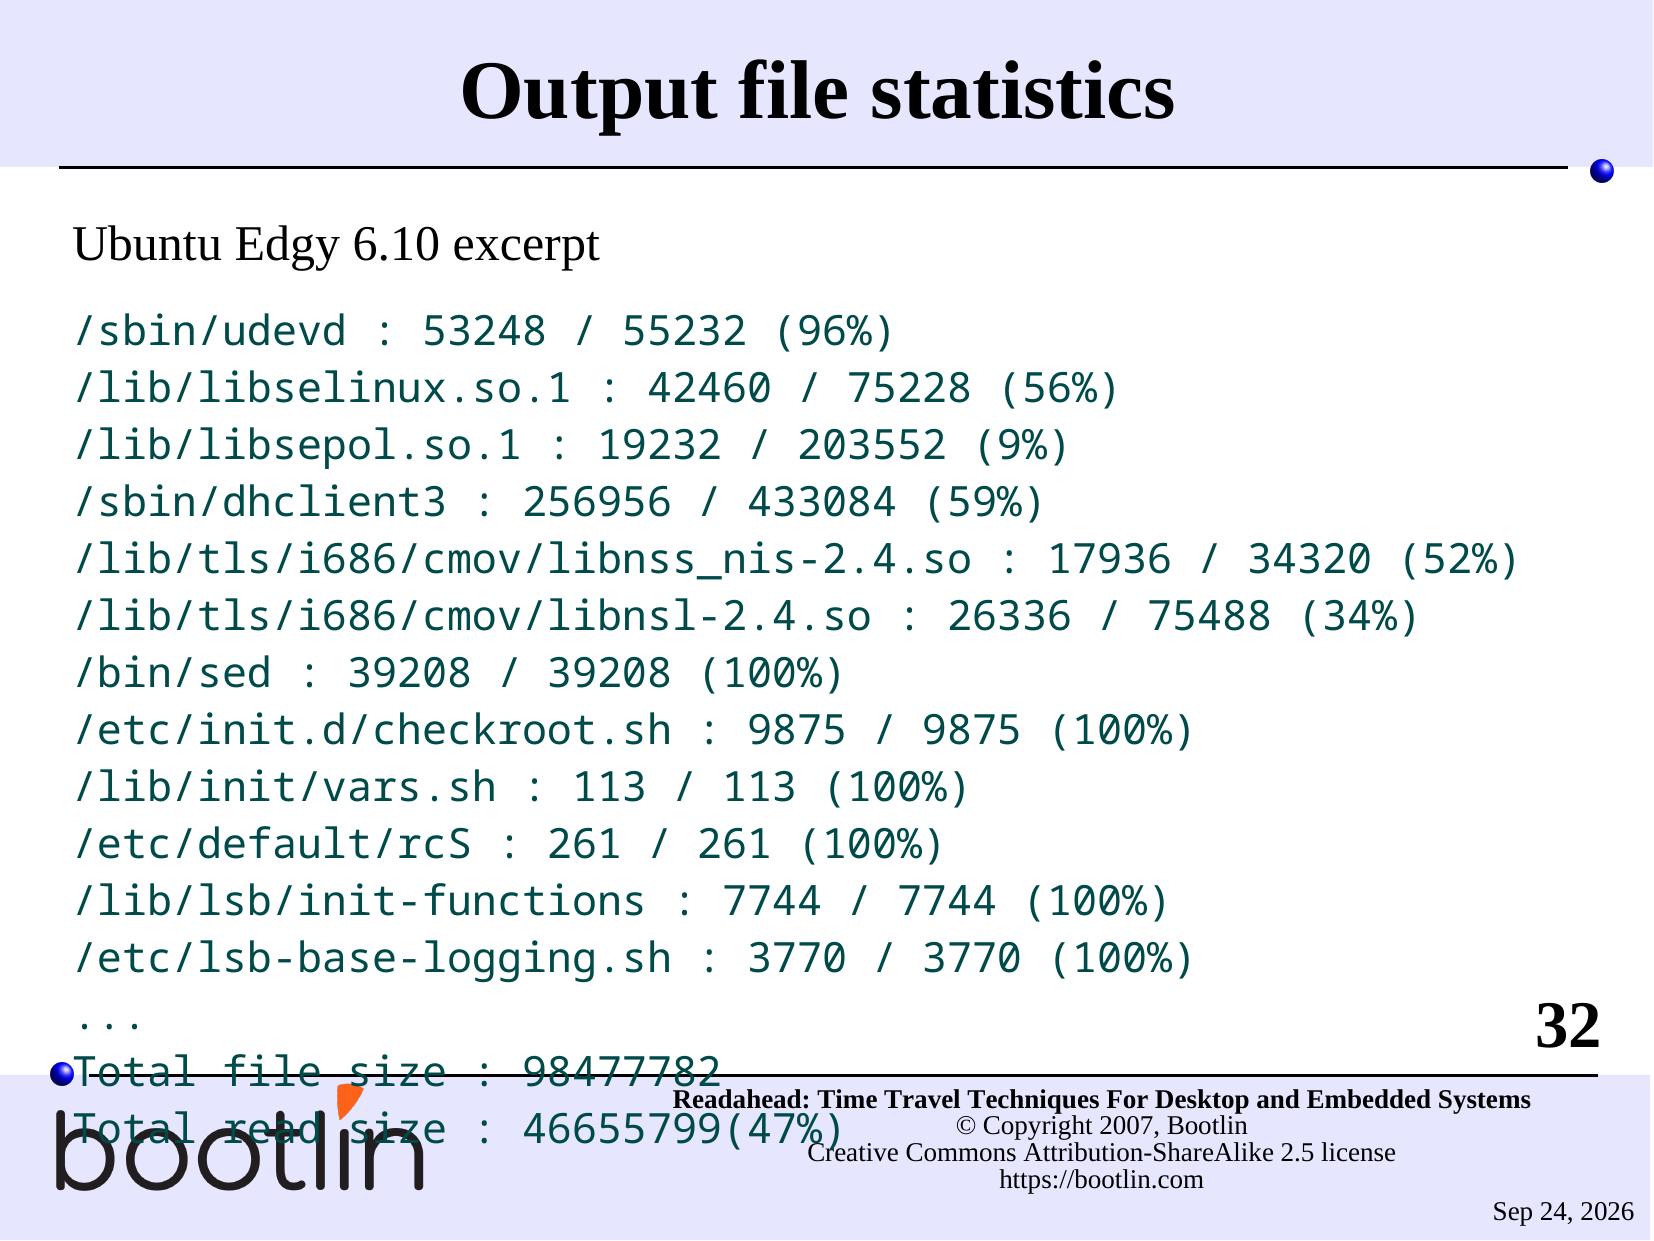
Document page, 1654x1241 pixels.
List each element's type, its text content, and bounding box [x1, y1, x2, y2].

picture [303, 1066, 316, 1073]
picture [102, 1066, 115, 1083]
picture [428, 1066, 441, 1073]
list Ubuntu Edgy 6.10 excerpt /sbin/udevd : 53248 / 55232 (96%) /lib/libselinux.so.1 : 42460 / 75228 (56%) /lib/libsepol.so.1 : 19232 / 203552 (9%) /sbin/dhclient3 : 256956 / 433084 (59%) /lib/tls/i686/cmov/libnss_nis-2.4.so : 17936 / 34320 (52%) /lib/tls/i686/cmov/libnsl-2.4.so : 26336 / 75488 (34%) /bin/sed : 39208 / 39208 (100%) /etc/init.d/checkroot.sh : 9875 / 9875 (100%) /lib/init/vars.sh : 113 / 113 (100%) /etc/default/rcS : 261 / 261 (100%) /lib/lsb/init-functions : 7744 / 7744 (100%) /etc/lsb-base-logging.sh : 3770 / 3770 (100%) ... Total file size : 98477782 Total read size : 46655799(47%) [54, 216, 1574, 1066]
title Output file statistics [33, 29, 1604, 153]
picture [17, 1060, 462, 1230]
picture [153, 1075, 165, 1083]
